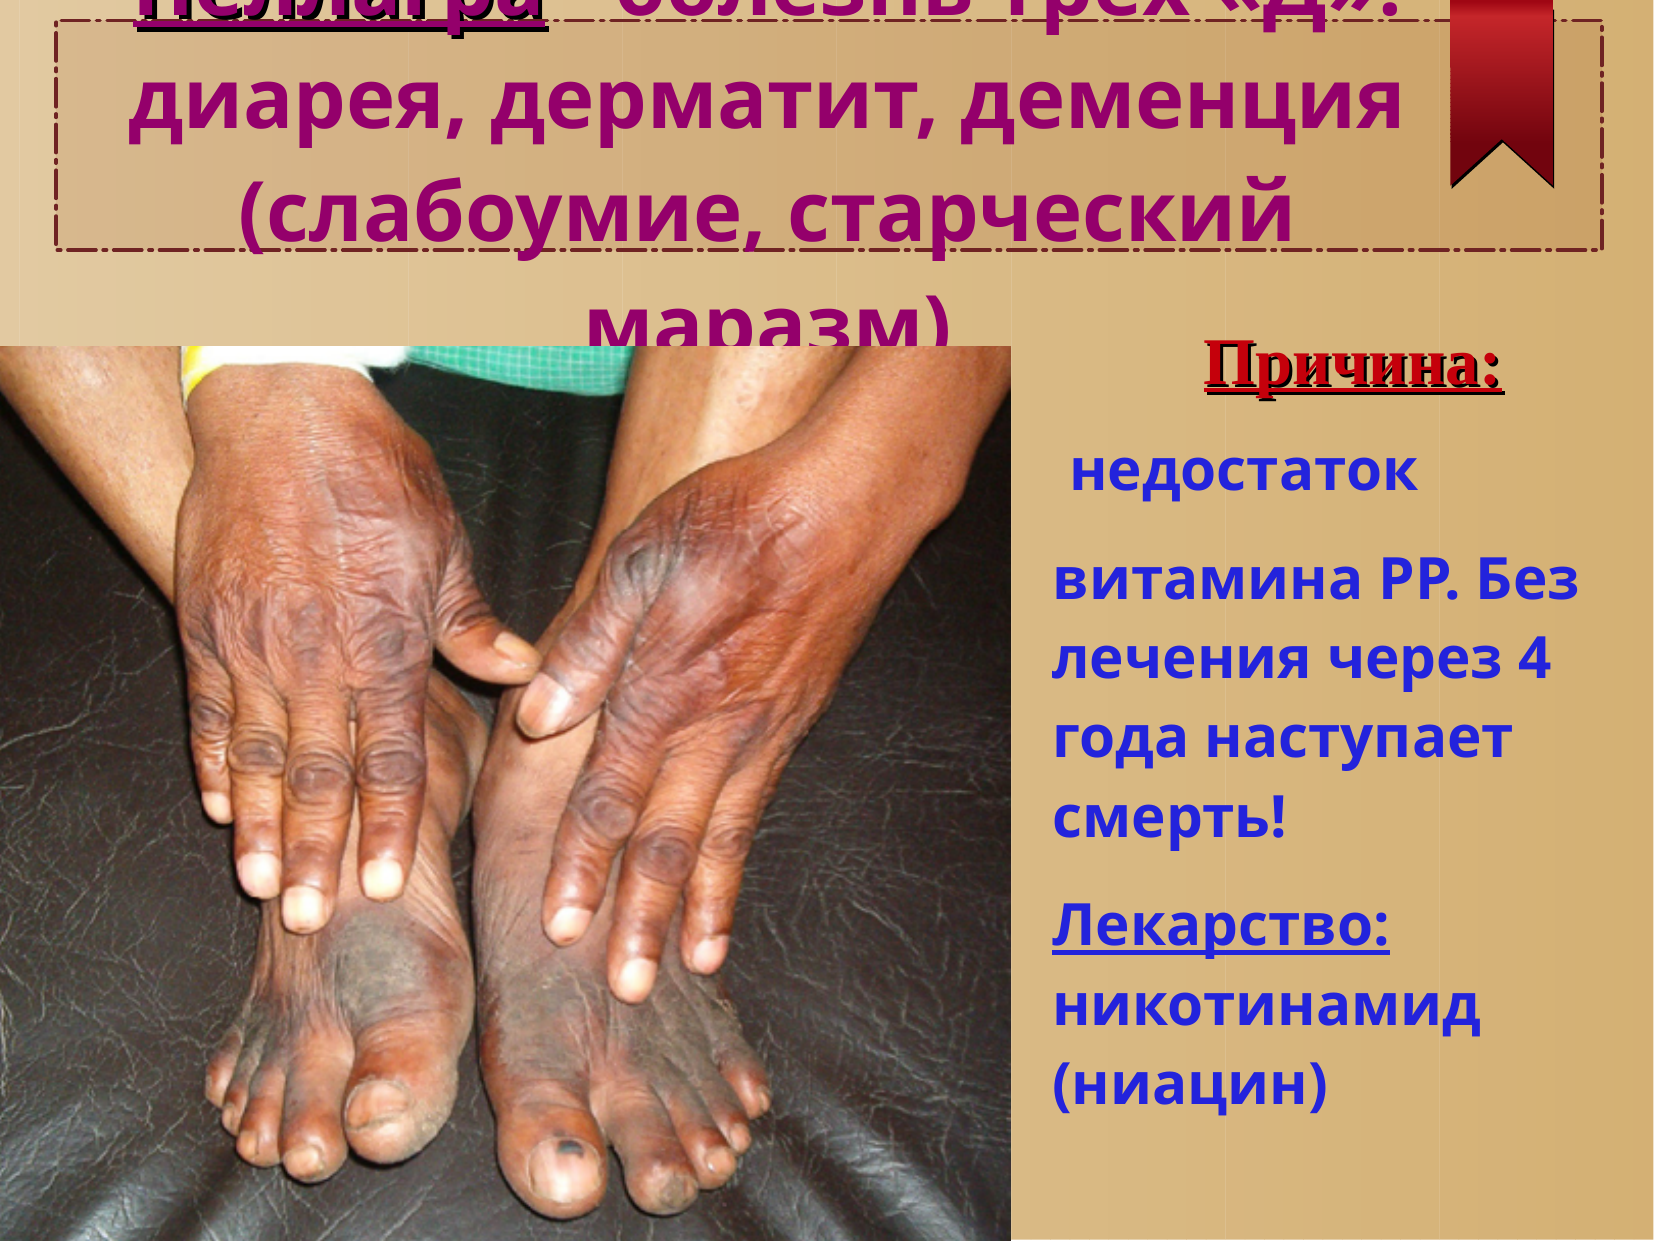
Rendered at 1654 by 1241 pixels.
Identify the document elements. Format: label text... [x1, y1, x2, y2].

picture [0, 346, 1011, 1241]
list Причина: недостаток витамина РР. Без лечения через 4 года наступает смерть! Лекарство: никотинамид (ниацин) [981, 324, 1654, 1163]
title Пеллагра - болезнь трех «Д»: диарея, дерматит, деменция (слабоумие, старческий маразм) [82, 0, 1453, 328]
